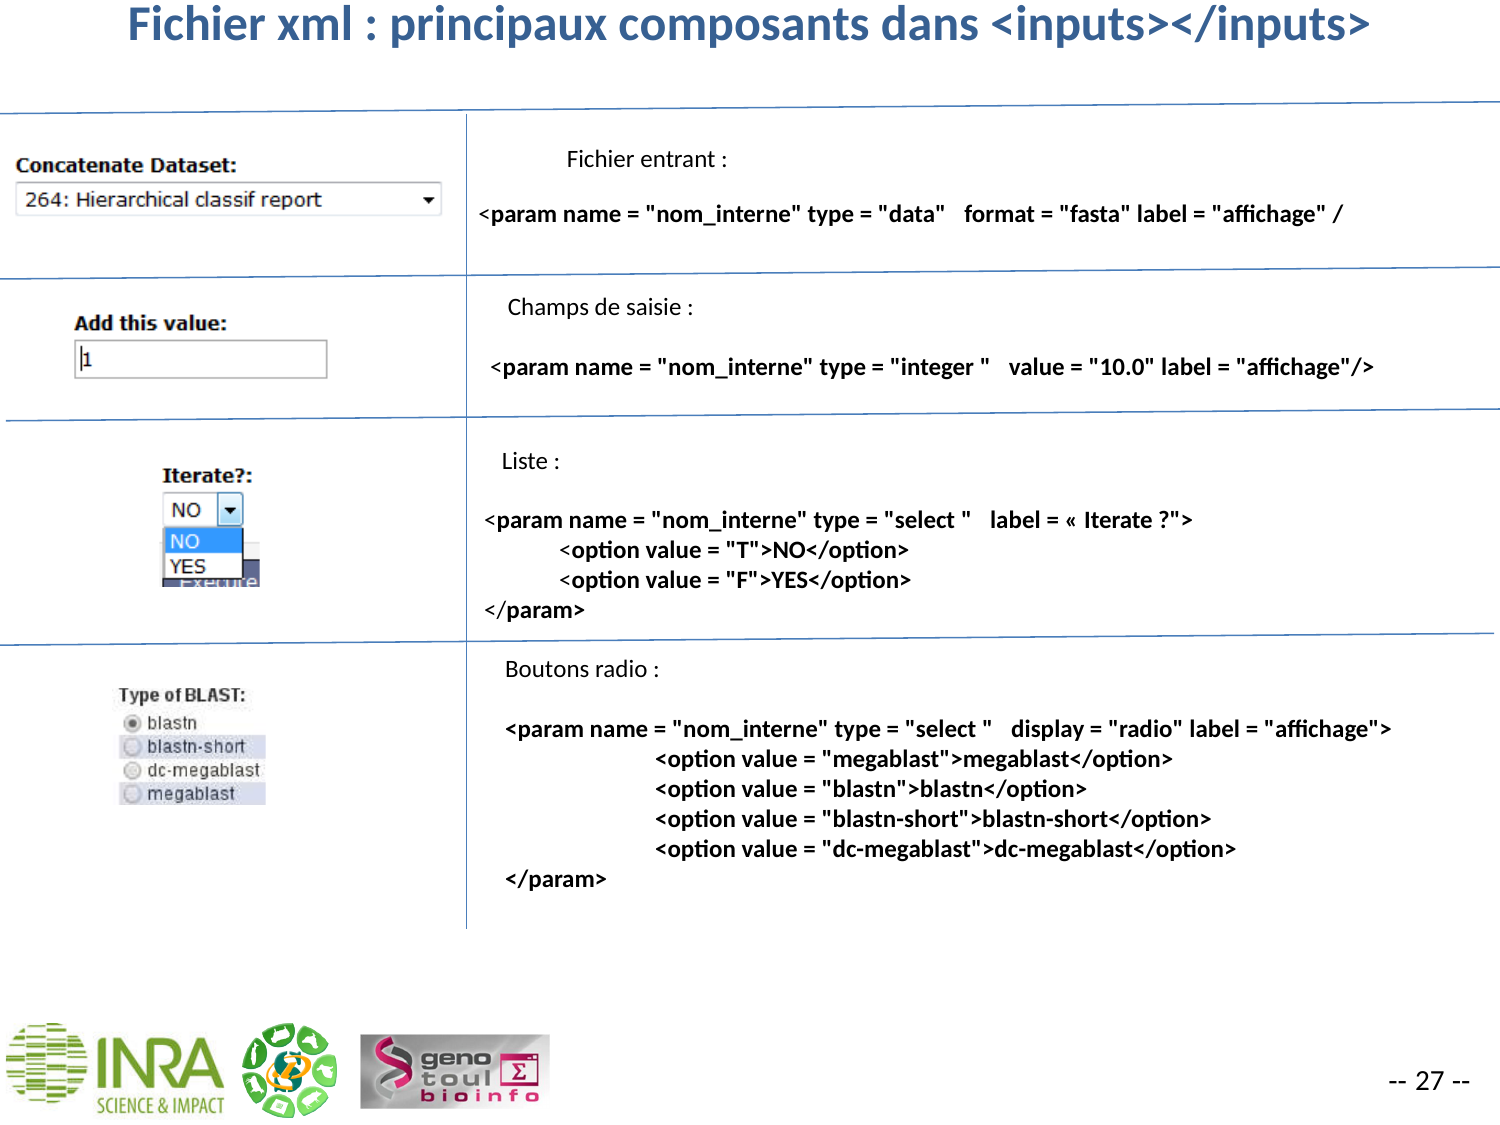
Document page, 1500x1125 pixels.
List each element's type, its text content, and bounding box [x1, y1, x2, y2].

text_box Liste : <param name = "nom_interne" type = "select " label = « Iterate ?"> <option value = "T">NO</option> <option value = "F">YES</option> </param> [484, 444, 1500, 575]
list Fichier entrant : <param name = "nom_interne" type = "data" format = "fasta" label = "affichage" / [478, 149, 1495, 274]
text_box Fichier xml : principaux composants dans <inputs></inputs> [0, 0, 1500, 73]
picture [159, 456, 260, 587]
text_box Champs de saisie : <param name = "nom_interne" type = "integer " value = "10.0" label = "affichage"/> [490, 290, 1500, 416]
picture [5, 149, 455, 232]
picture [112, 680, 266, 805]
text_box Boutons radio : <param name = "nom_interne" type = "select " display = "radio" label = "affichage"> <option value = "megablast">megablast</option> <option value = "blastn">blastn</option> <option value = "blastn-short">blastn-short</option> <option value = "dc-megablast">dc-megablast</option> </param> [490, 645, 1459, 930]
picture [64, 302, 349, 398]
text_box Champs de saisie : <param name = "nom_interne" type = "integer " value = "10.0" label = "affichage"/> [490, 410, 1500, 421]
list Fichier entrant : <param name = "nom_interne" type = "data" format = "fasta" label = "affichage" / [478, 268, 1495, 279]
